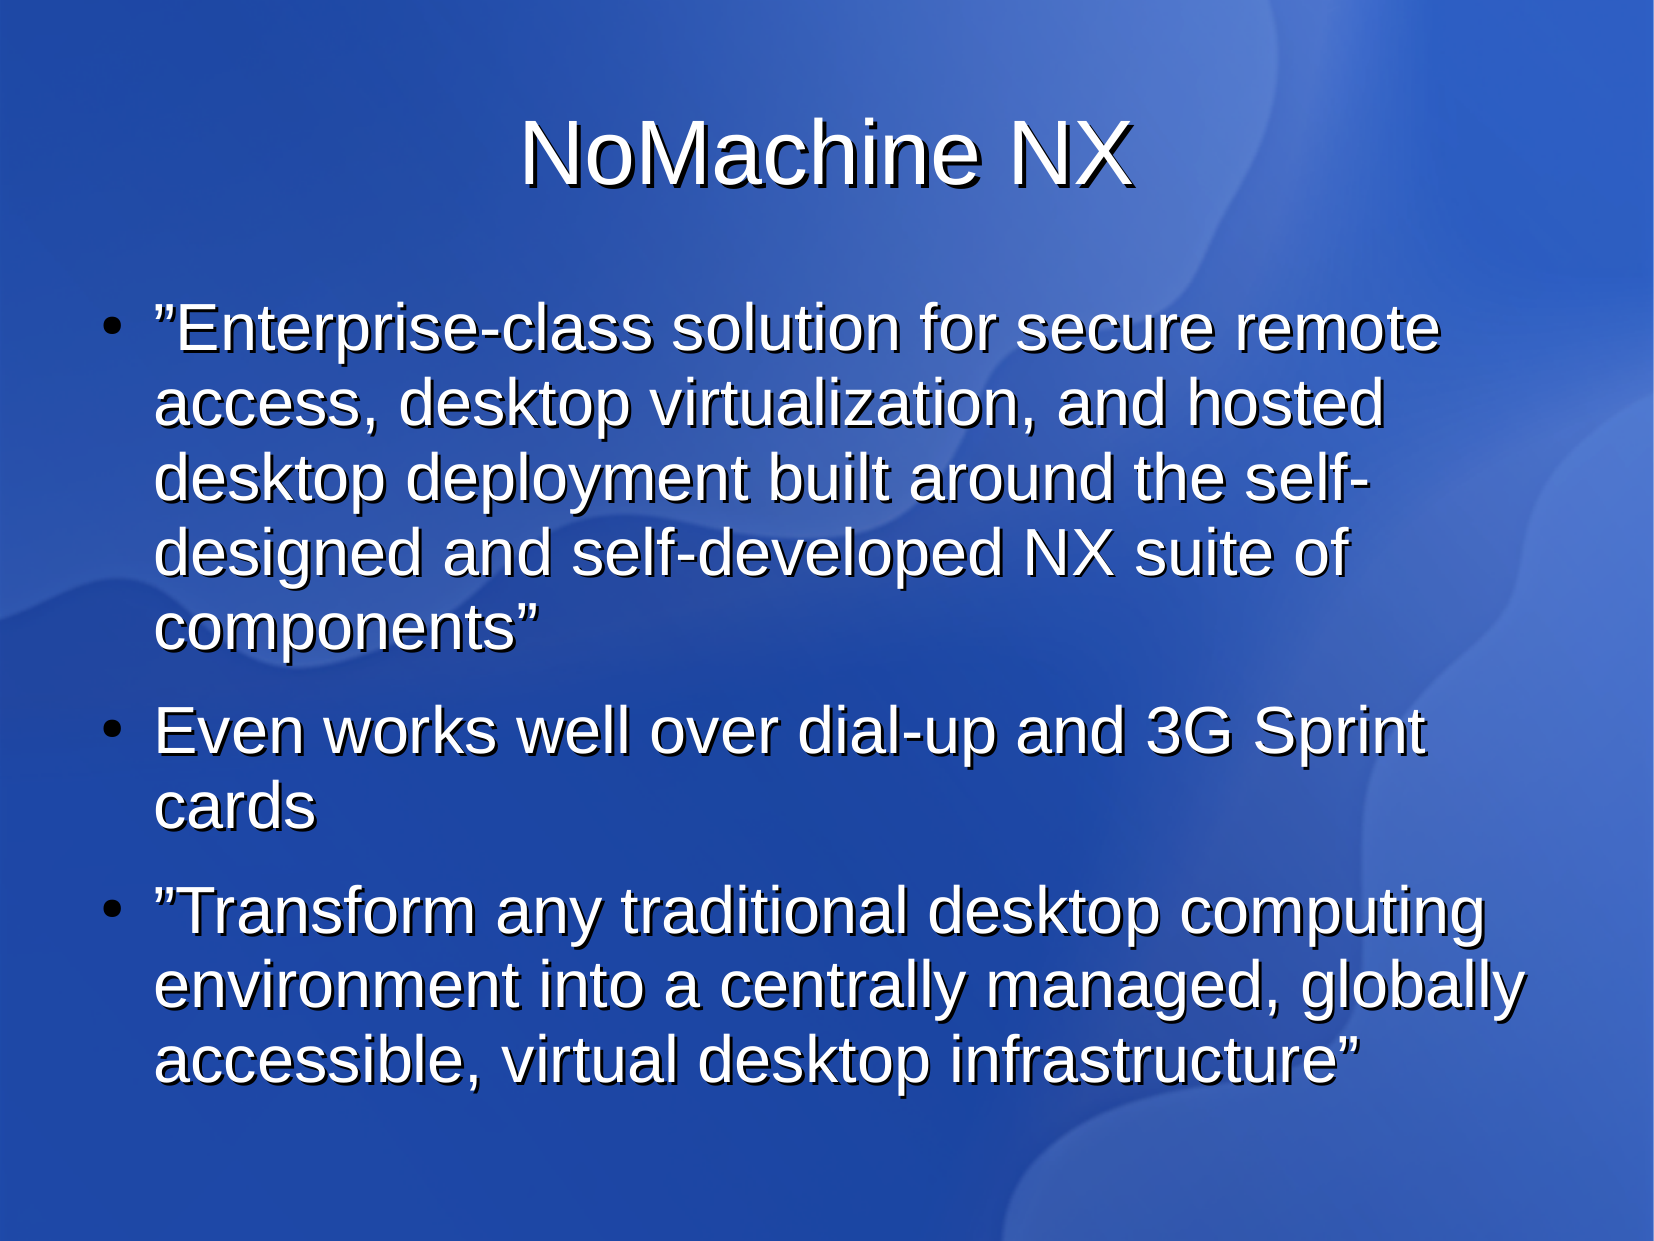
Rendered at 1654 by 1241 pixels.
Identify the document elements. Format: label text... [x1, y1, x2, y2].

list ”Enterprise-class solution for secure remote access, desktop virtualization, and hosted desktop deployment built around the self-designed and self-developed NX suite of components” Even works well over dial-up and 3G Sprint cards ”Transform any traditional desktop computing environment into a centrally managed, globally accessible, virtual desktop infrastructure” [82, 290, 1571, 1095]
title NoMachine NX [82, 56, 1571, 250]
picture [0, 0, 1654, 1241]
